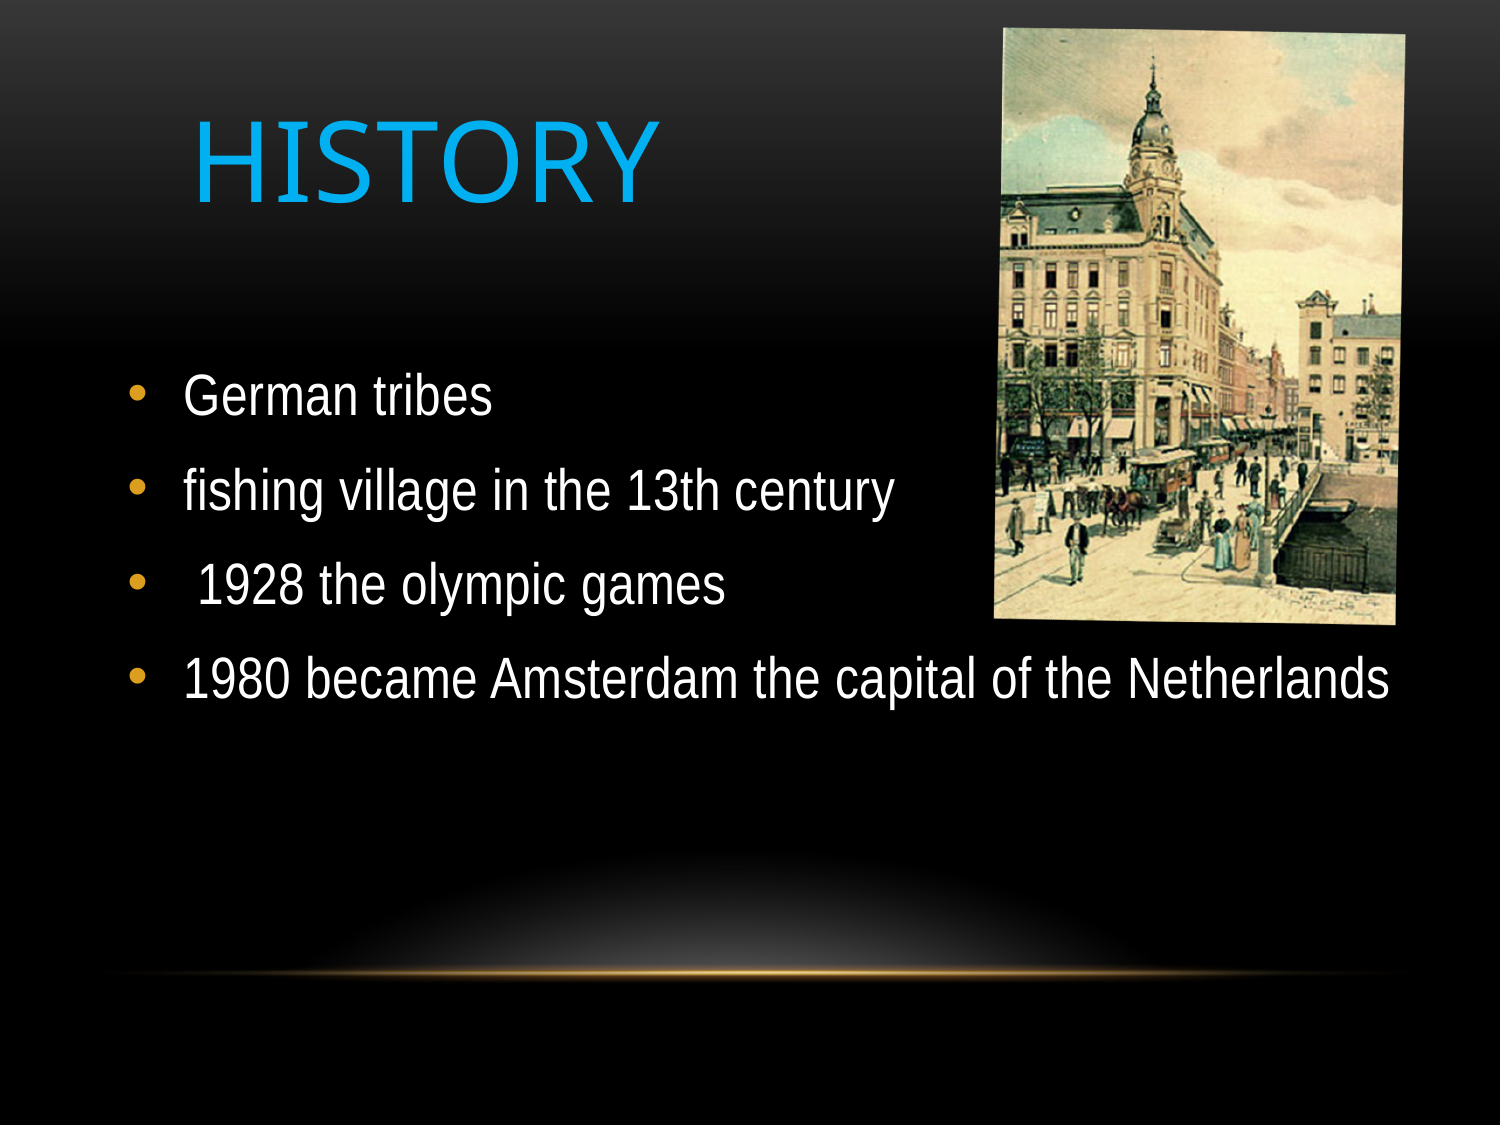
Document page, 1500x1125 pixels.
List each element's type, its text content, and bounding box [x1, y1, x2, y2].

title HISTORY [99, 45, 957, 233]
picture [0, 0, 1500, 1125]
list German tribes fishing village in the 13th century 1928 the olympic games 1980 became Amsterdam the capital of the Netherlands [112, 350, 1413, 1025]
